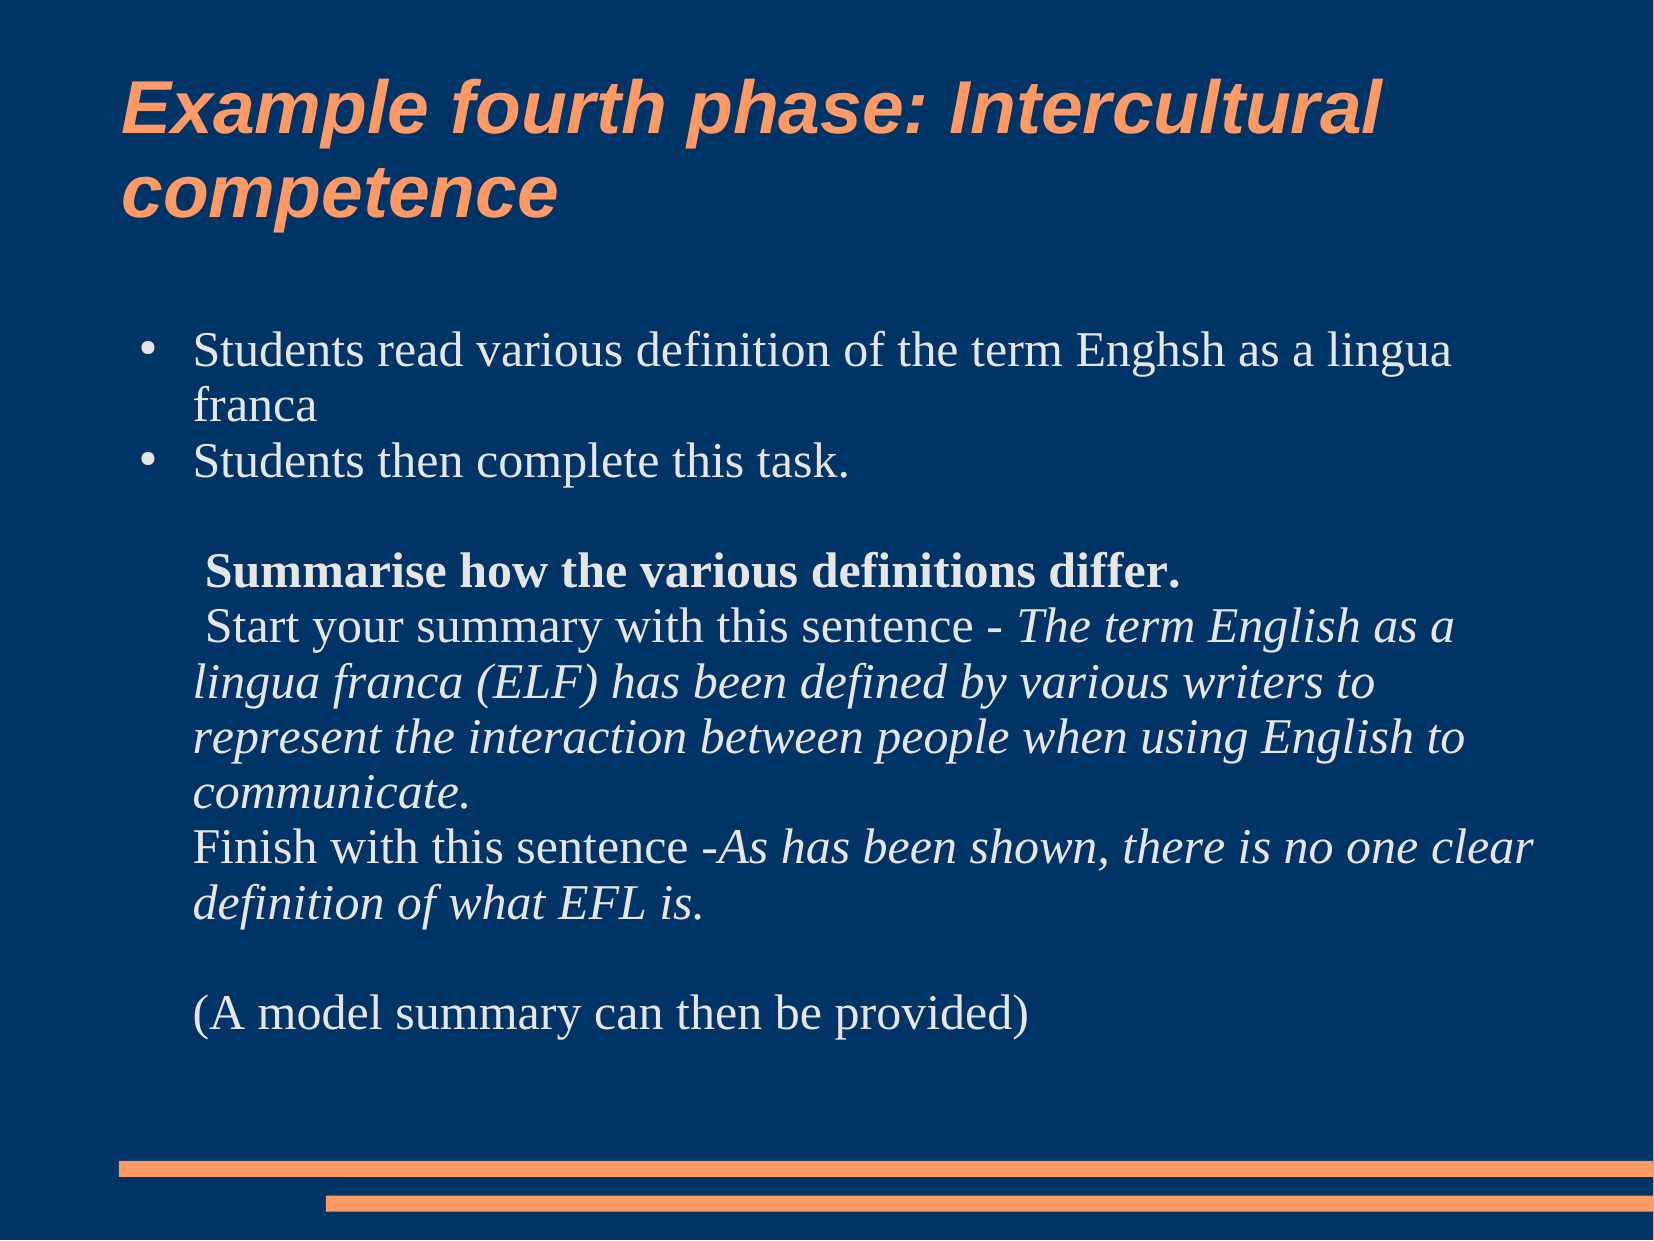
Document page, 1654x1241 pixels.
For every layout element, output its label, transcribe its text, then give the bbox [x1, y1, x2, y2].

title Example fourth phase: Intercultural competence [121, 46, 1534, 254]
list Students read various definition of the term Enghsh as a lingua franca Students then complete this task. Summarise how the various definitions differ. Start your summary with this sentence - The term English as a lingua franca (ELF) has been defined by various writers to represent the interaction between people when using English to communicate. Finish with this sentence -As has been shown, there is no one clear definition of what EFL is. (A model summary can then be provided) [121, 322, 1561, 1132]
